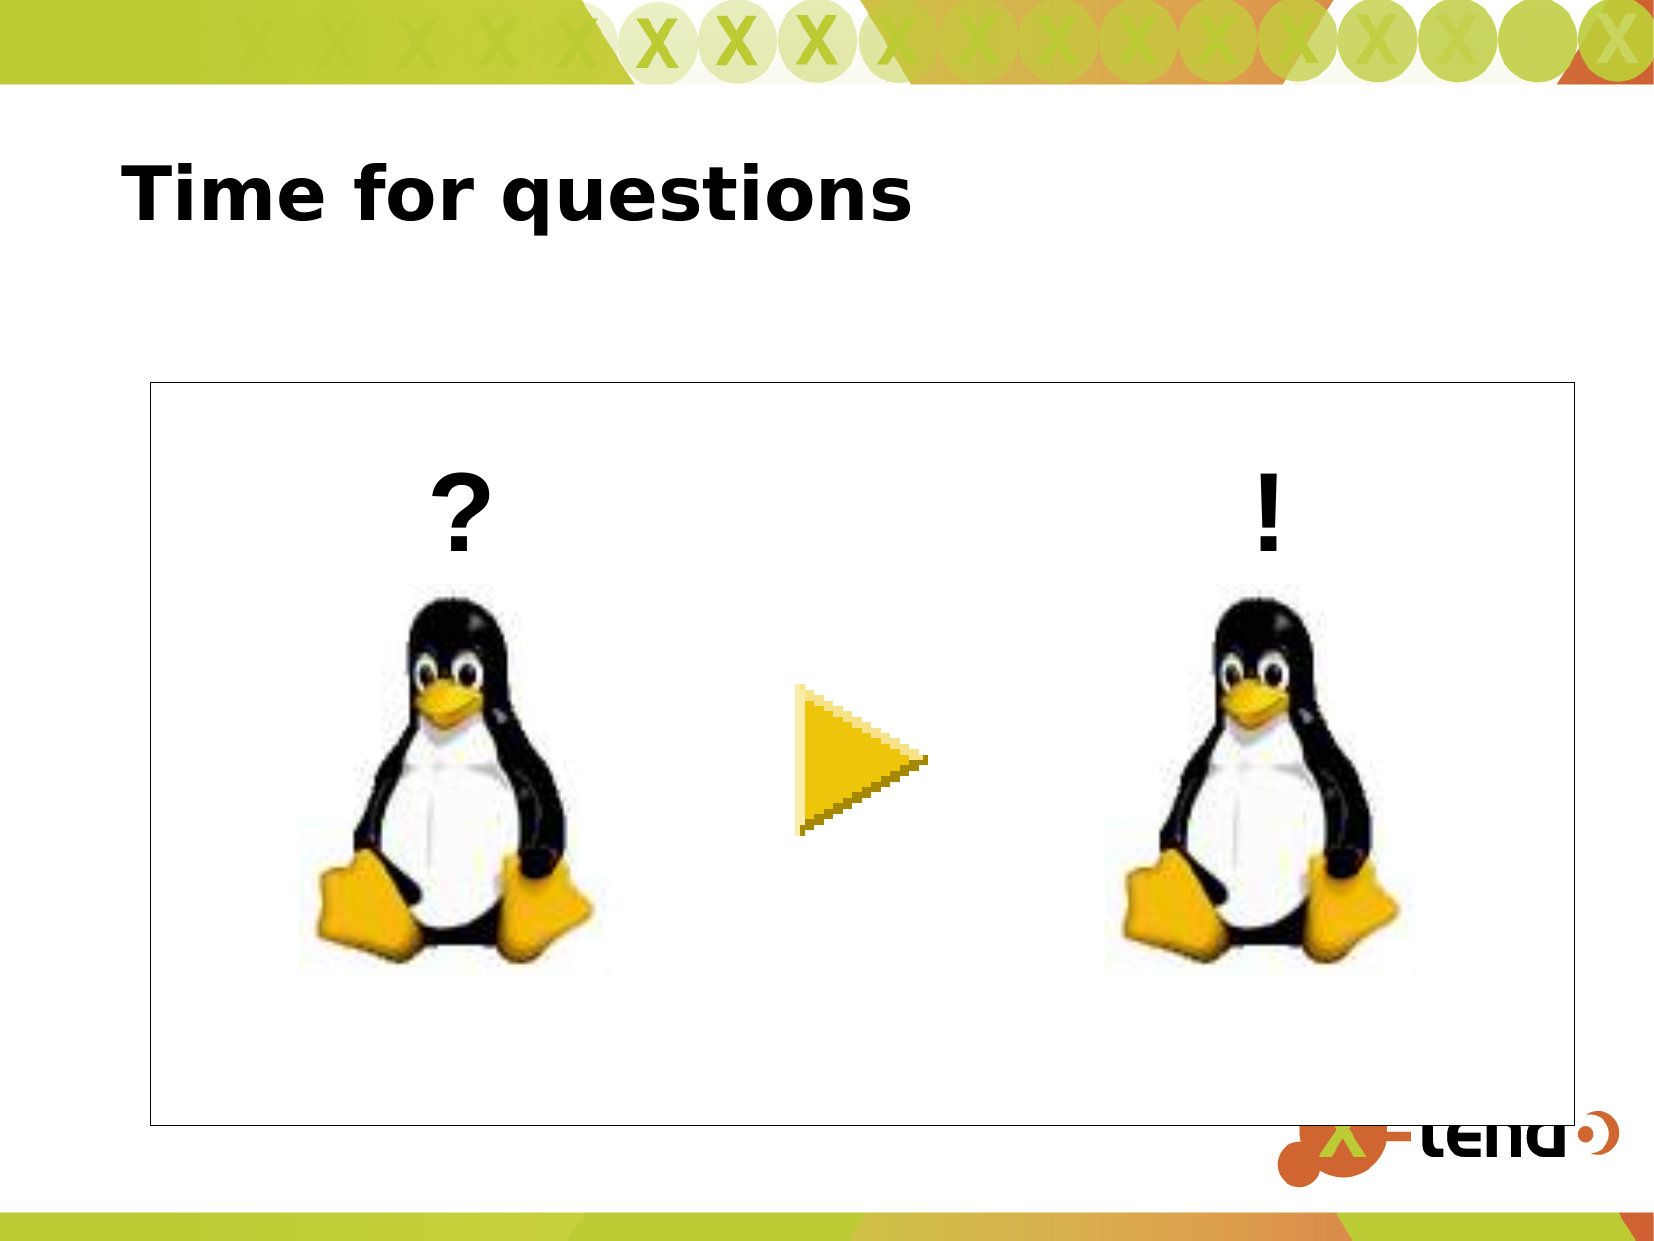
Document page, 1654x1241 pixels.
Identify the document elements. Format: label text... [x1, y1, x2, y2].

picture [0, 0, 1654, 1241]
title Time for questions [121, 91, 1534, 299]
text_box [150, 382, 1575, 1126]
text_box ? [427, 450, 497, 584]
text_box ! [1249, 450, 1301, 584]
